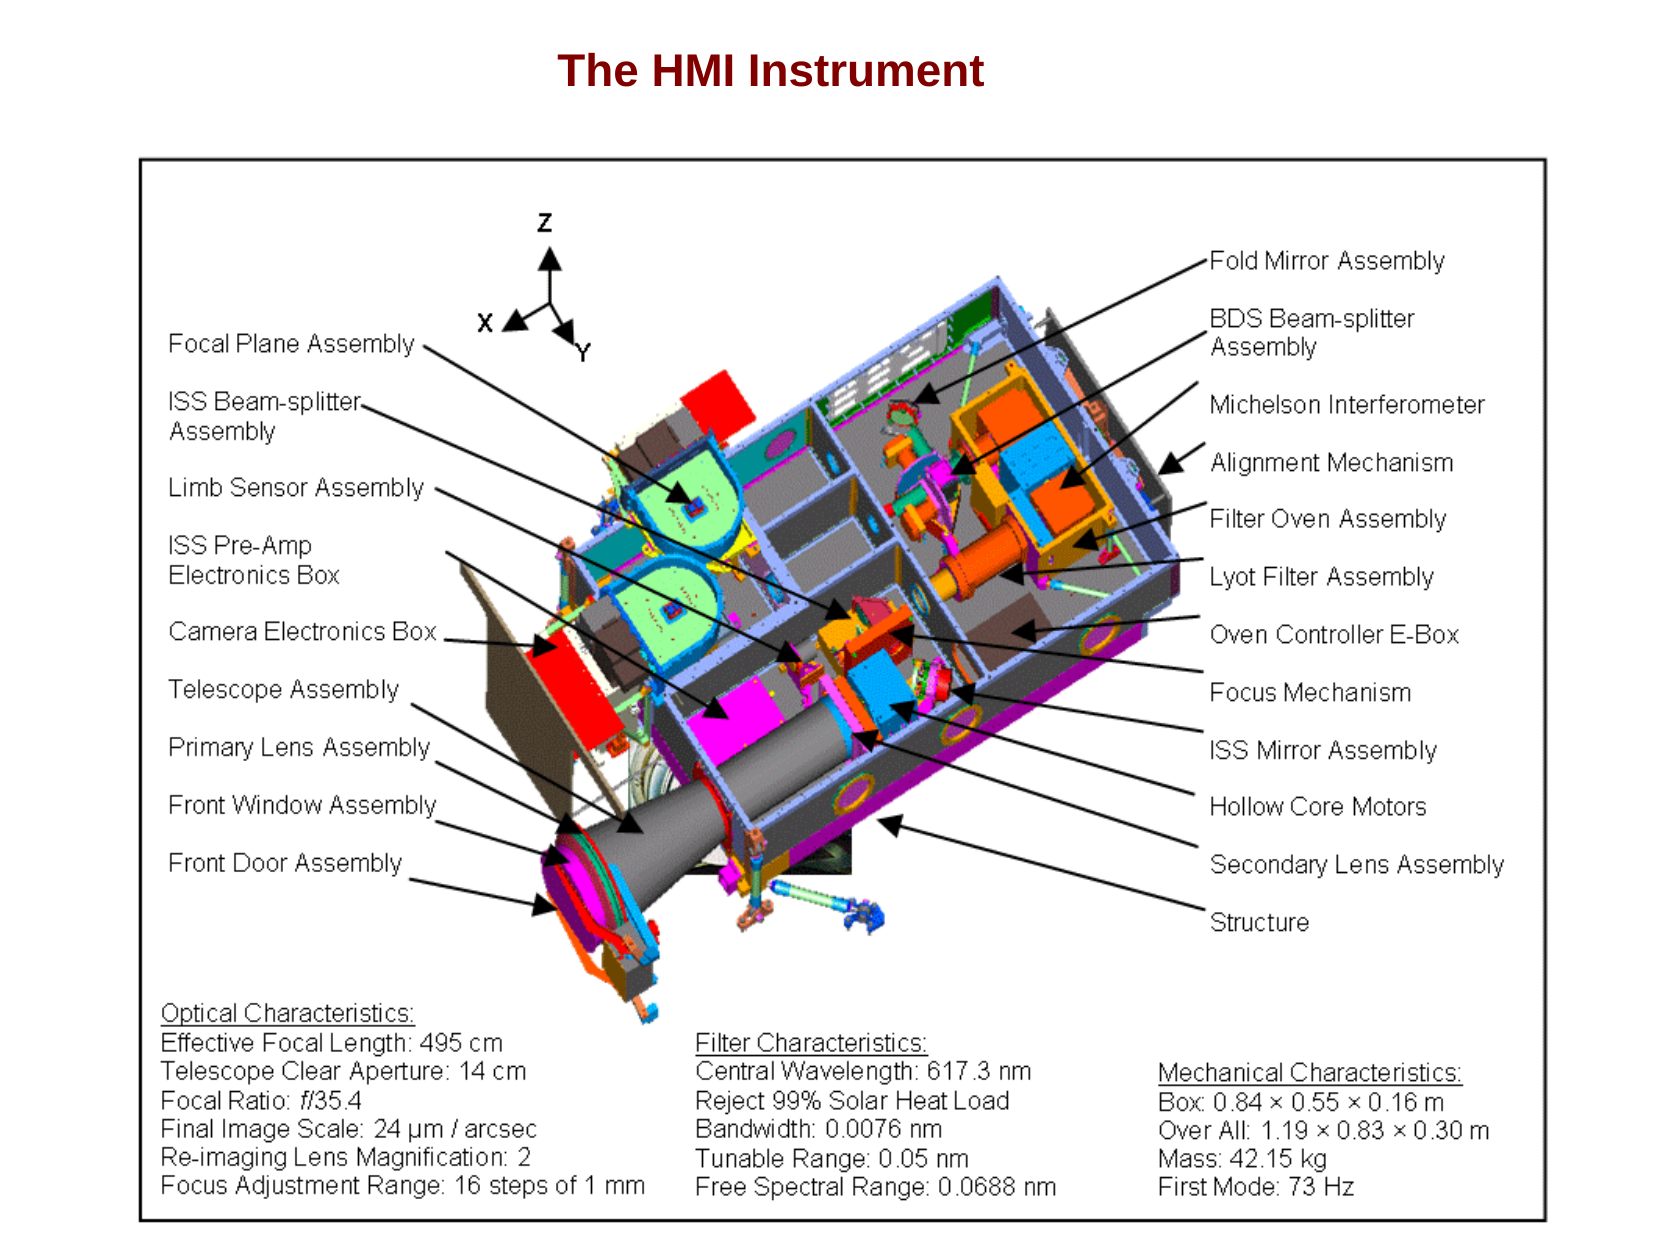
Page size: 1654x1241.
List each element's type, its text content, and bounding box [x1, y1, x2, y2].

picture [136, 154, 1551, 1224]
text_box The HMI Instrument [542, 37, 1106, 152]
